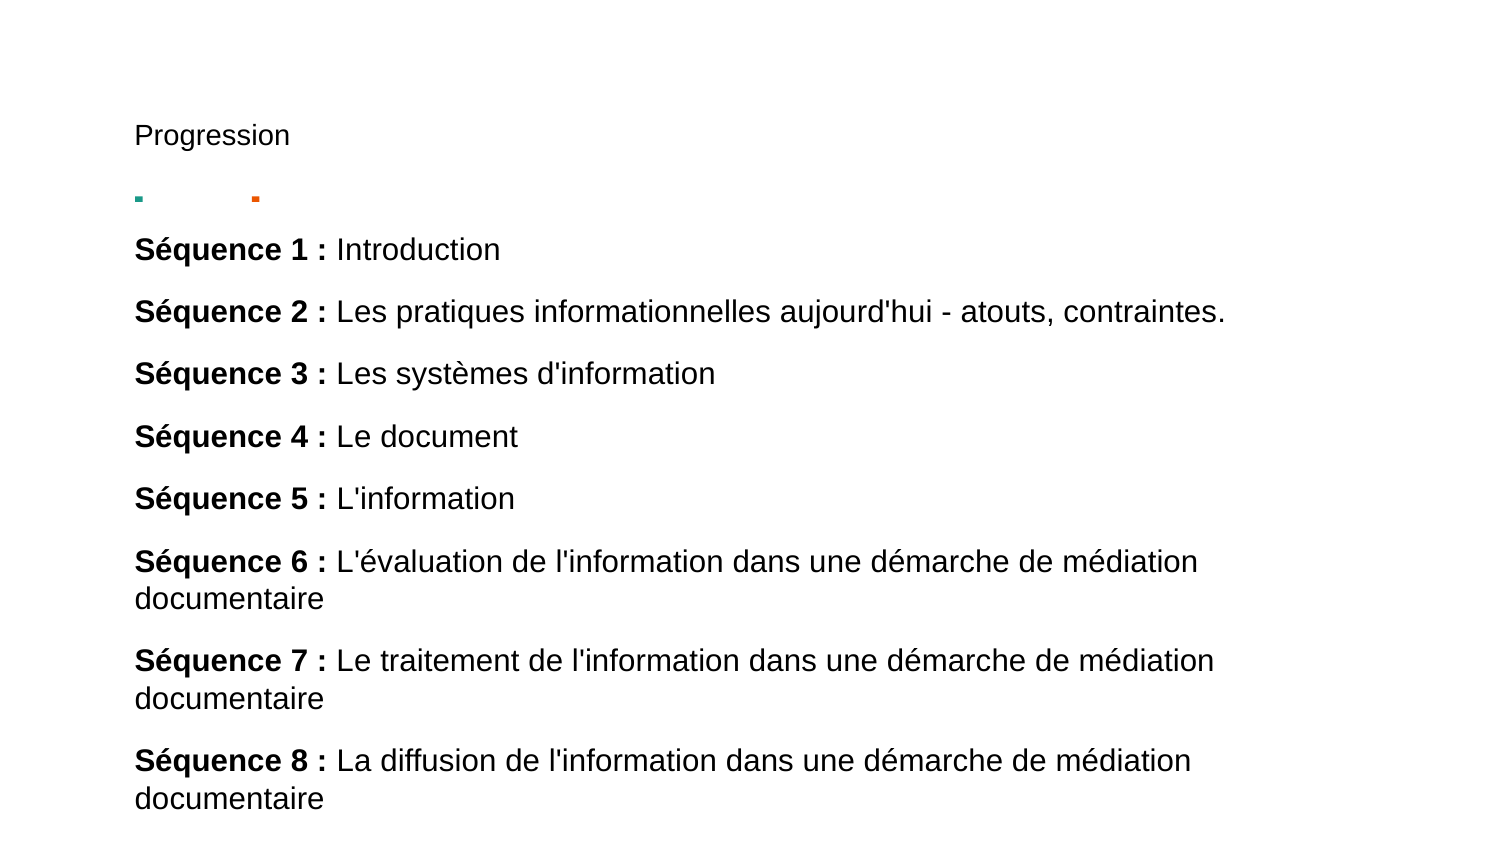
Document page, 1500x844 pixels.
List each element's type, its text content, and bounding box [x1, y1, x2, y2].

title Progression [119, 101, 1381, 190]
list Séquence 1 : Introduction Séquence 2 : Les pratiques informationnelles aujourd'hui - atouts, contraintes. Séquence 3 : Les systèmes d'information Séquence 4 : Le document Séquence 5 : L'information Séquence 6 : L'évaluation de l'information dans une démarche de médiation documentaire Séquence 7 : Le traitement de l'information dans une démarche de médiation documentaire Séquence 8 : La diffusion de l'information dans une démarche de médiation documentaire [119, 213, 1381, 829]
